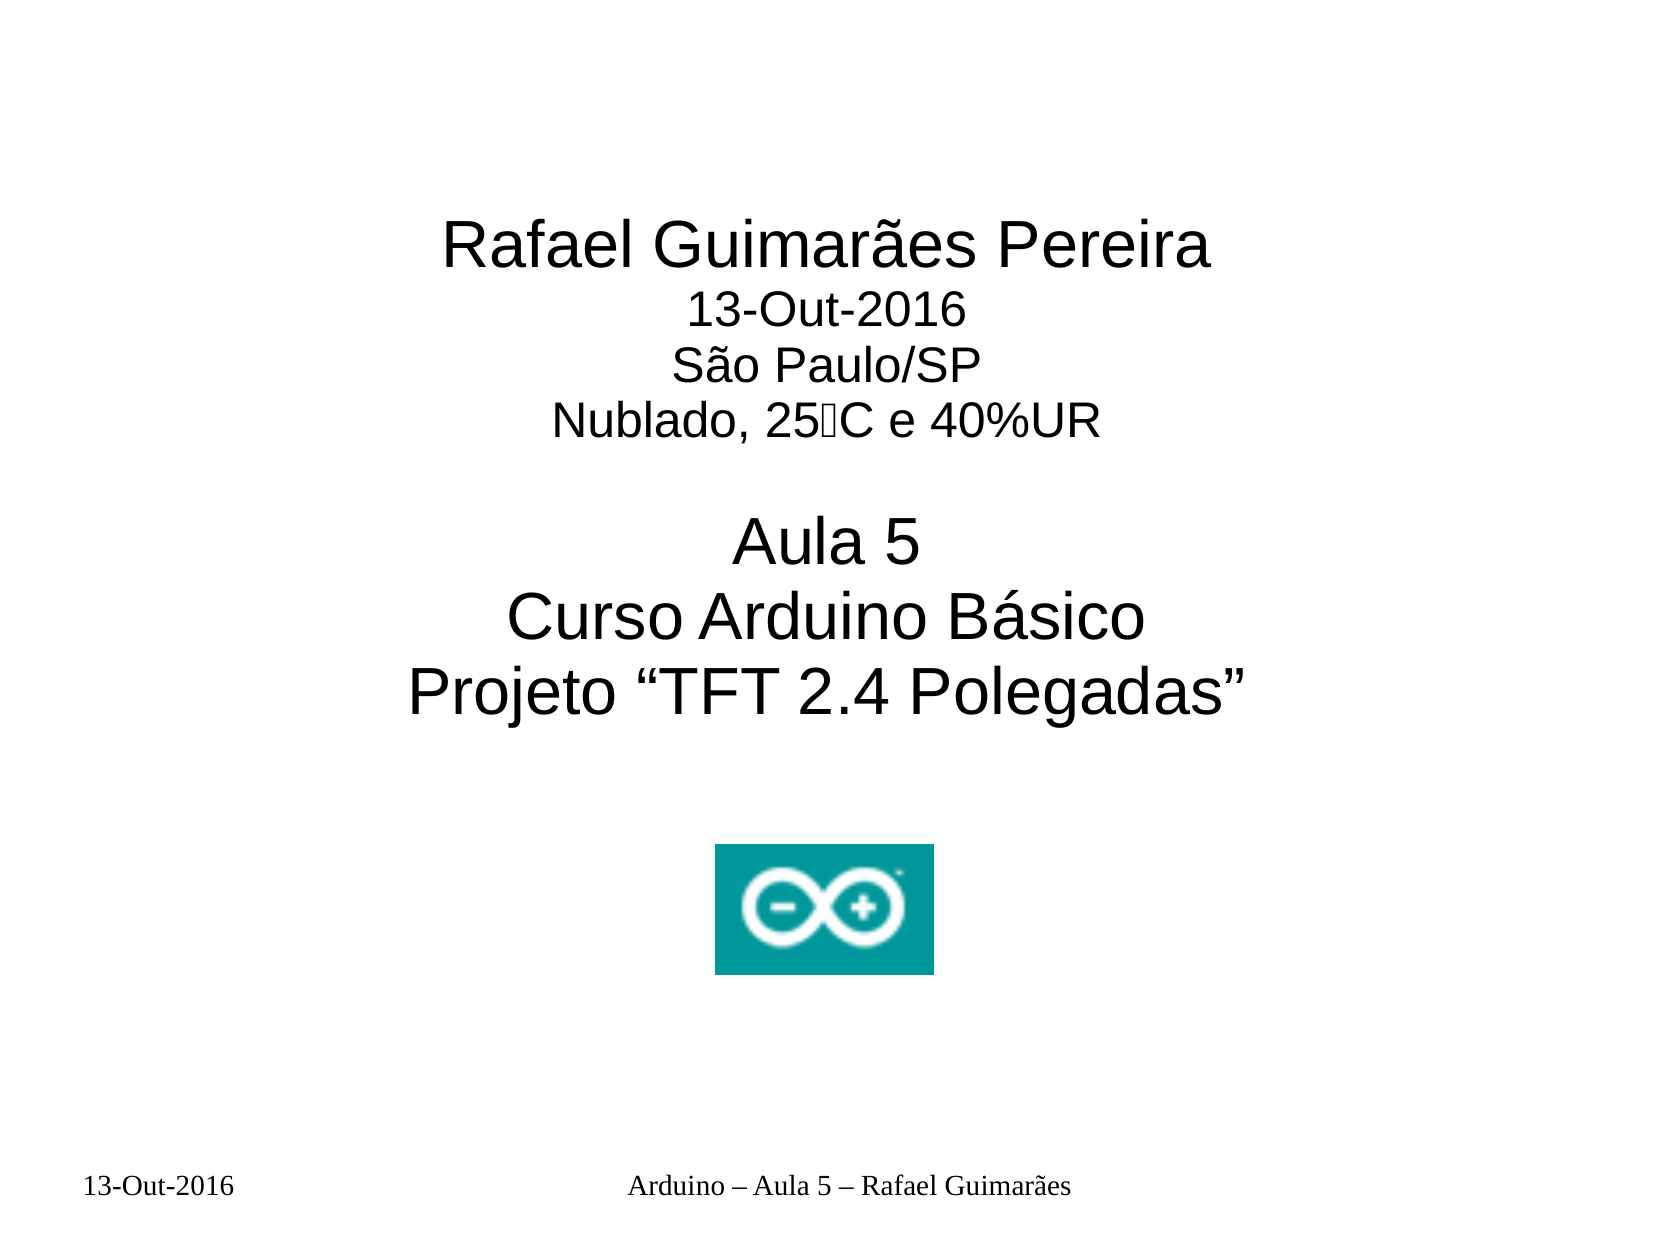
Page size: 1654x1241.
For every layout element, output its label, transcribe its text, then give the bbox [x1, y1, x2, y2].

picture [715, 844, 934, 975]
subtitle Rafael Guimarães Pereira 13-Out-2016 São Paulo/SP Nublado, 25C e 40%UR Aula 5 Curso Arduino Básico Projeto “TFT 2.4 Polegadas” [82, 49, 1571, 886]
